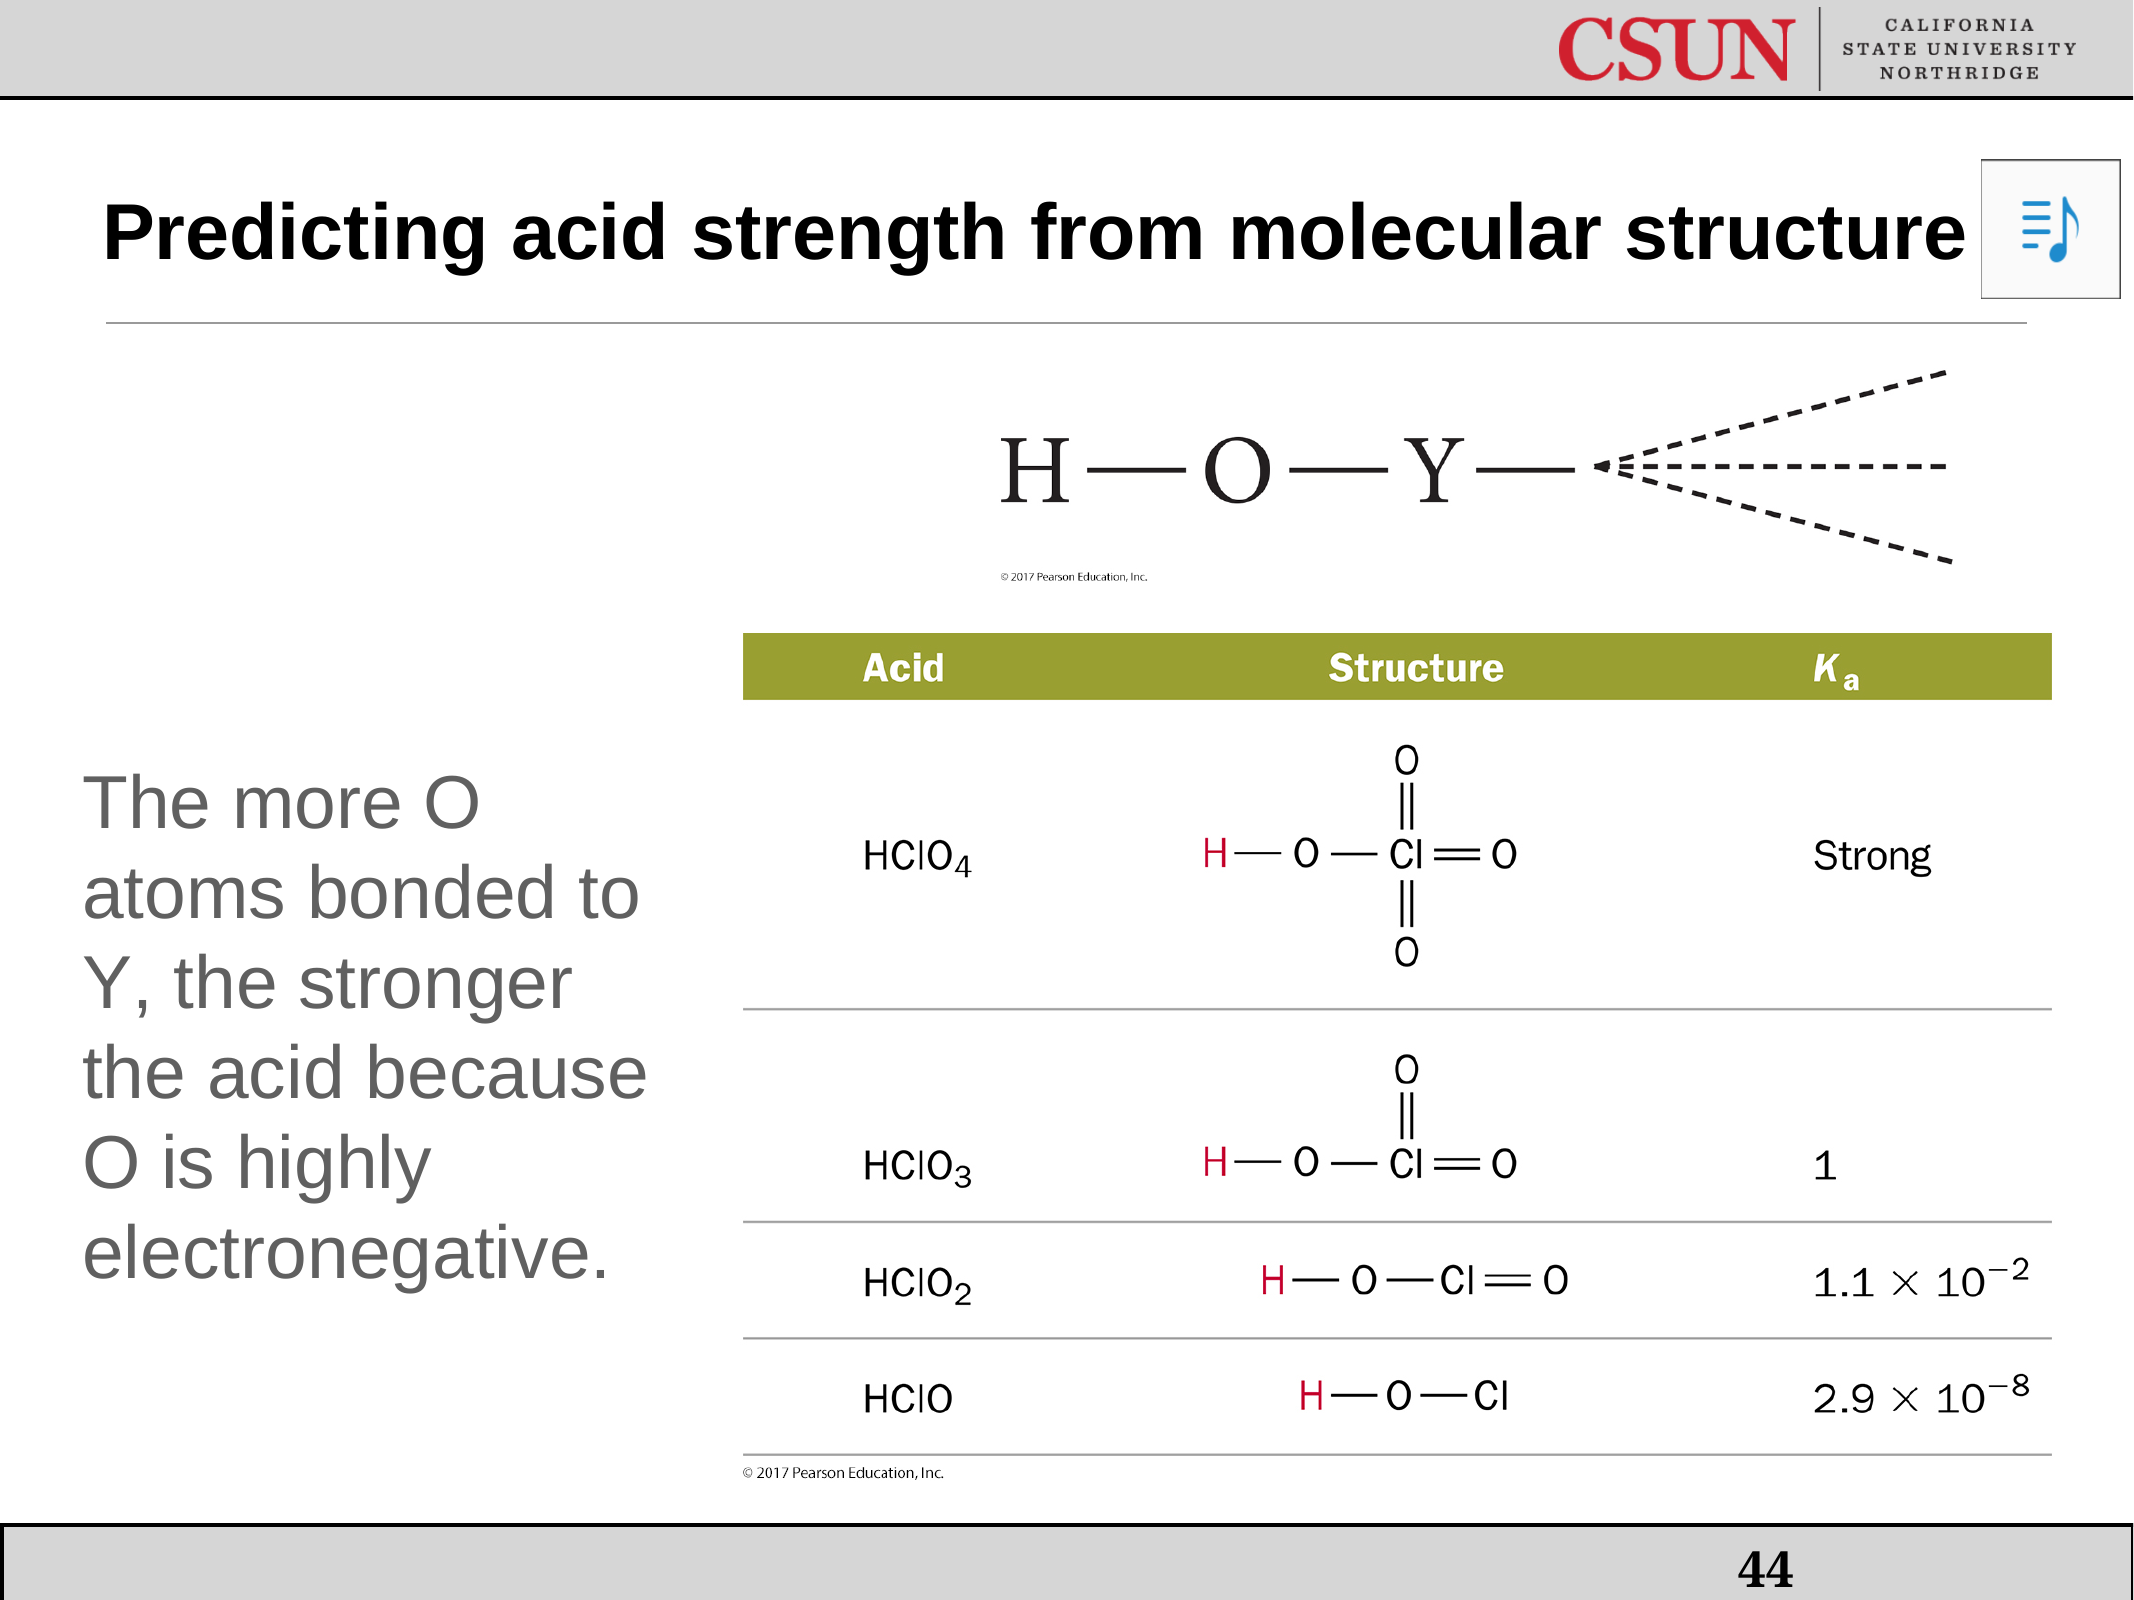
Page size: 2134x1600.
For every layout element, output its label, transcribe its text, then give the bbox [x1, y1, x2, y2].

title Predicting acid strength from molecular structure [93, 104, 2040, 284]
list The more O atoms bonded to Y, the stronger the acid because O is highly electronegative. [30, 745, 661, 1364]
picture [993, 362, 1960, 587]
picture [1559, 7, 2076, 91]
text_box [1980, 158, 2122, 301]
picture [732, 622, 2062, 1487]
